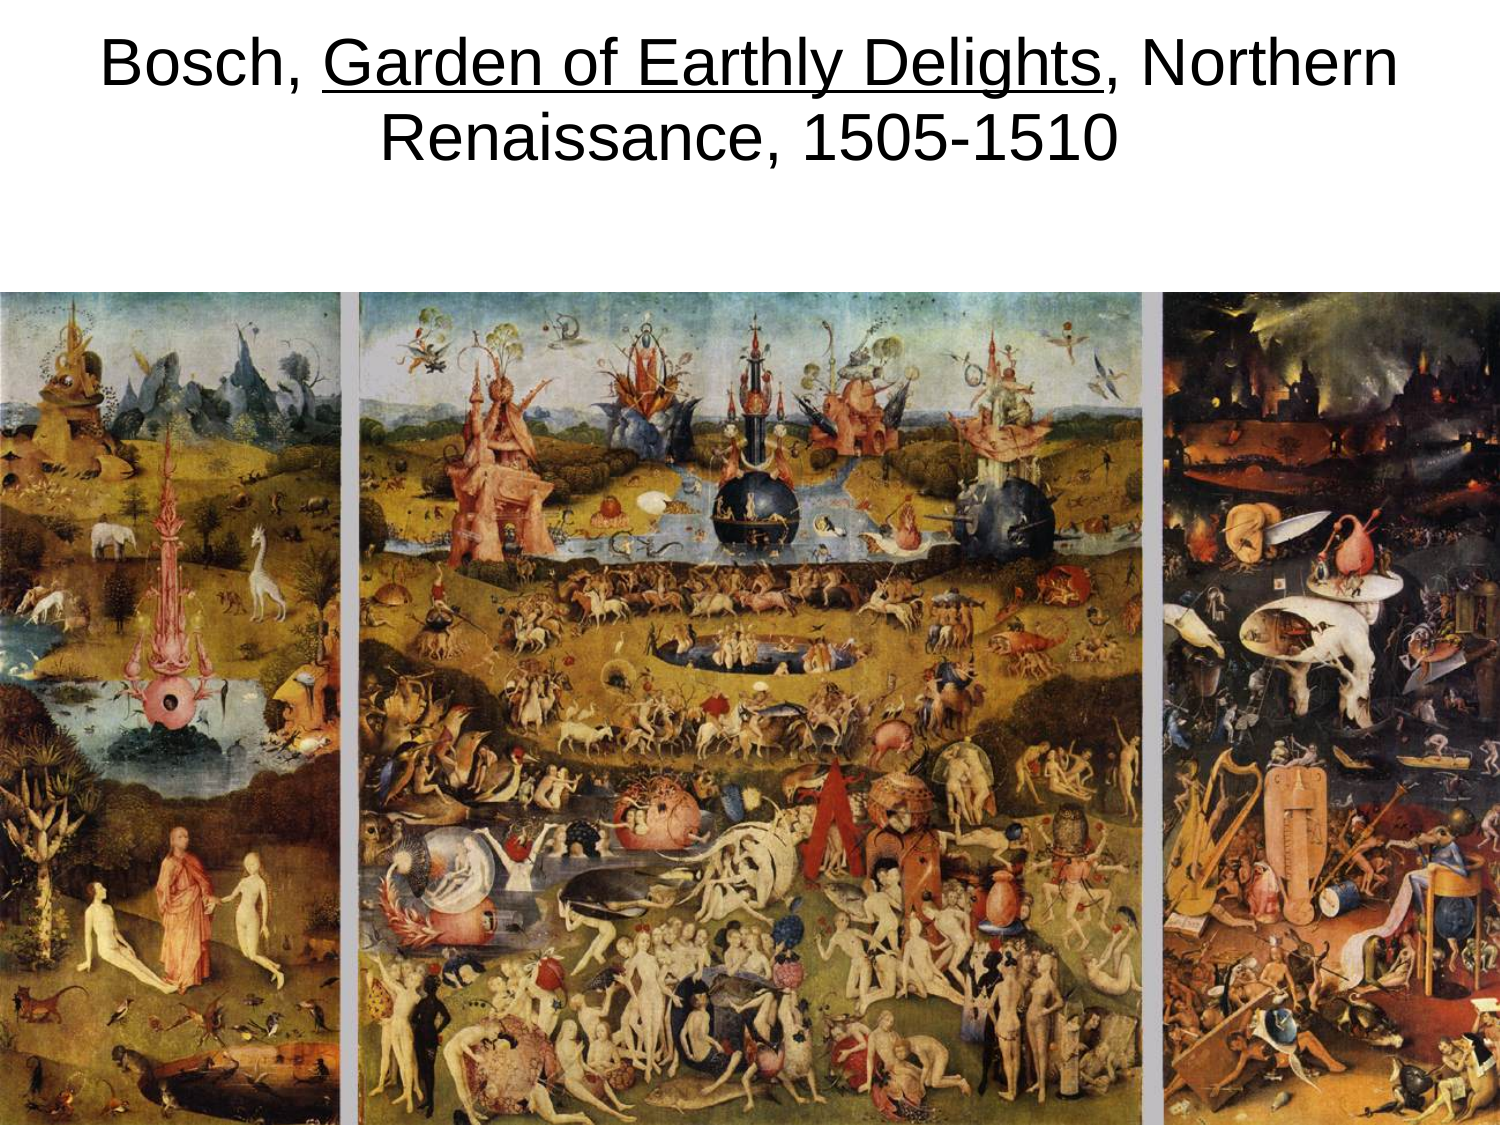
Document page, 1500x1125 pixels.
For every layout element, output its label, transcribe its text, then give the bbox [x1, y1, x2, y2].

title Bosch, Garden of Earthly Delights, Northern Renaissance, 1505-1510 [0, 12, 1500, 188]
picture [0, 292, 1500, 1125]
